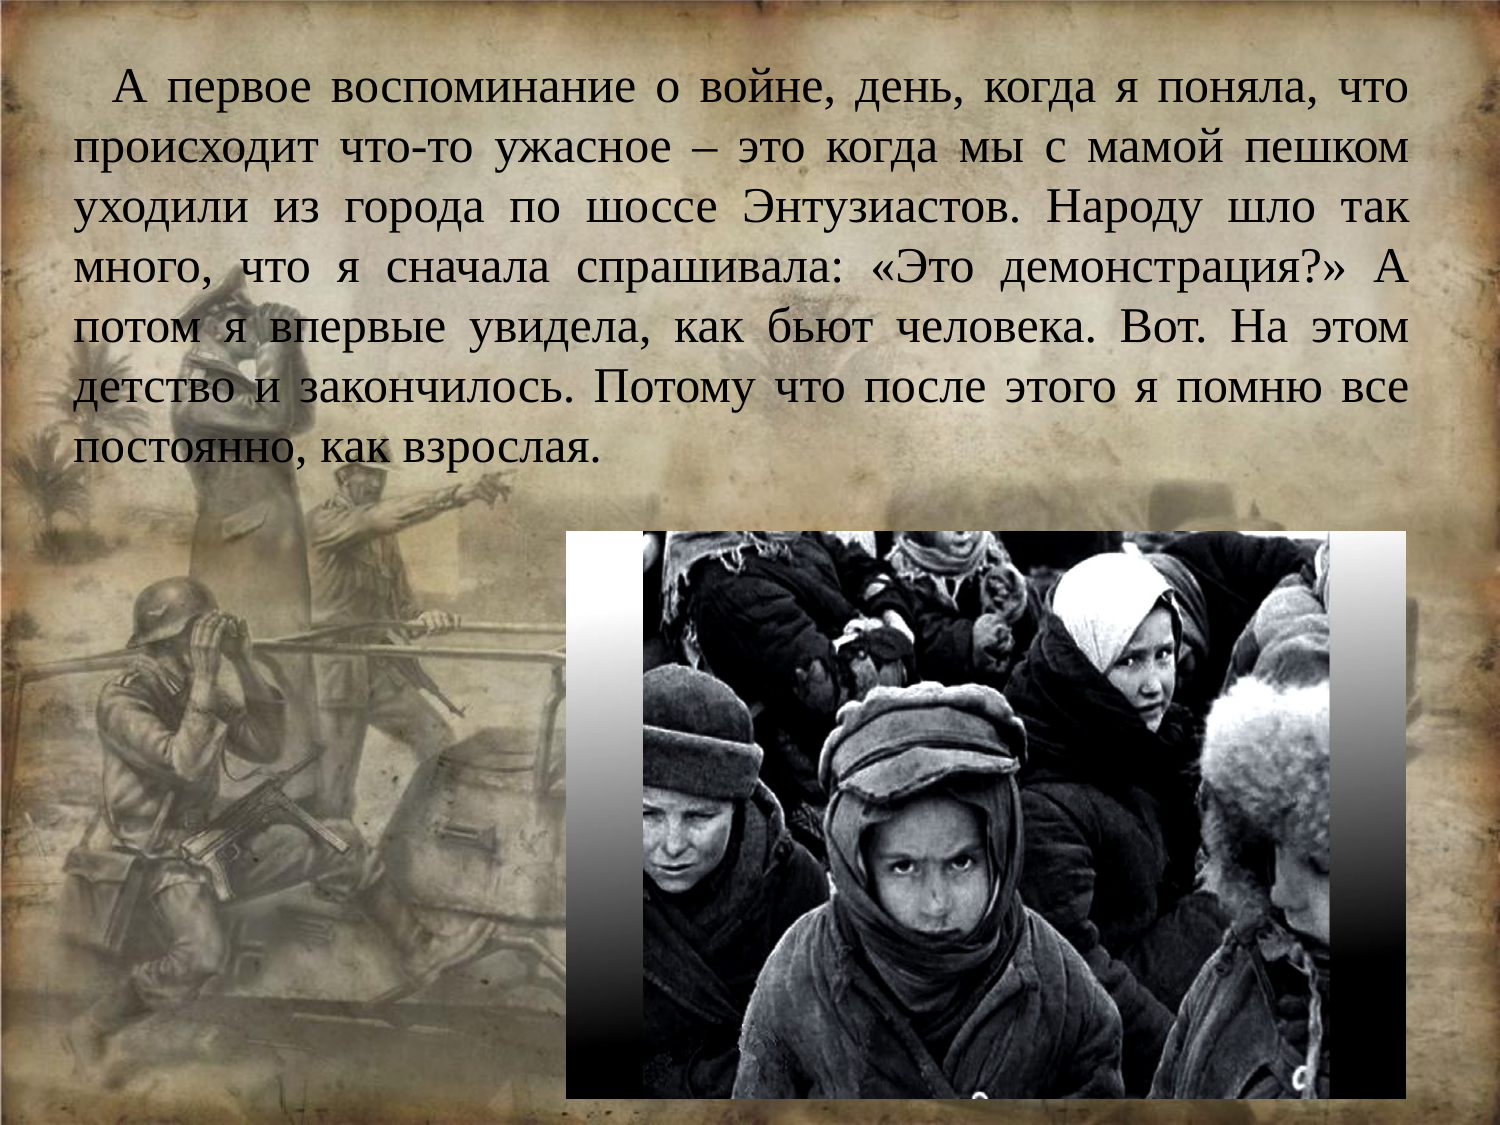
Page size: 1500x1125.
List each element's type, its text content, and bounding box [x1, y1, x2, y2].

title А первое воспоминание о войне, день, когда я поняла, что происходит что-то ужасное – это когда мы с мамой пешком уходили из города по шоссе Энтузиастов. Народу шло так много, что я сначала спрашивала: «Это демонстрация?» А потом я впервые увидела, как бьют человека. Вот. На этом детство и закончилось. Потому что после этого я помню все постоянно, как взрослая. [58, 45, 1425, 448]
picture [0, 0, 1500, 1125]
